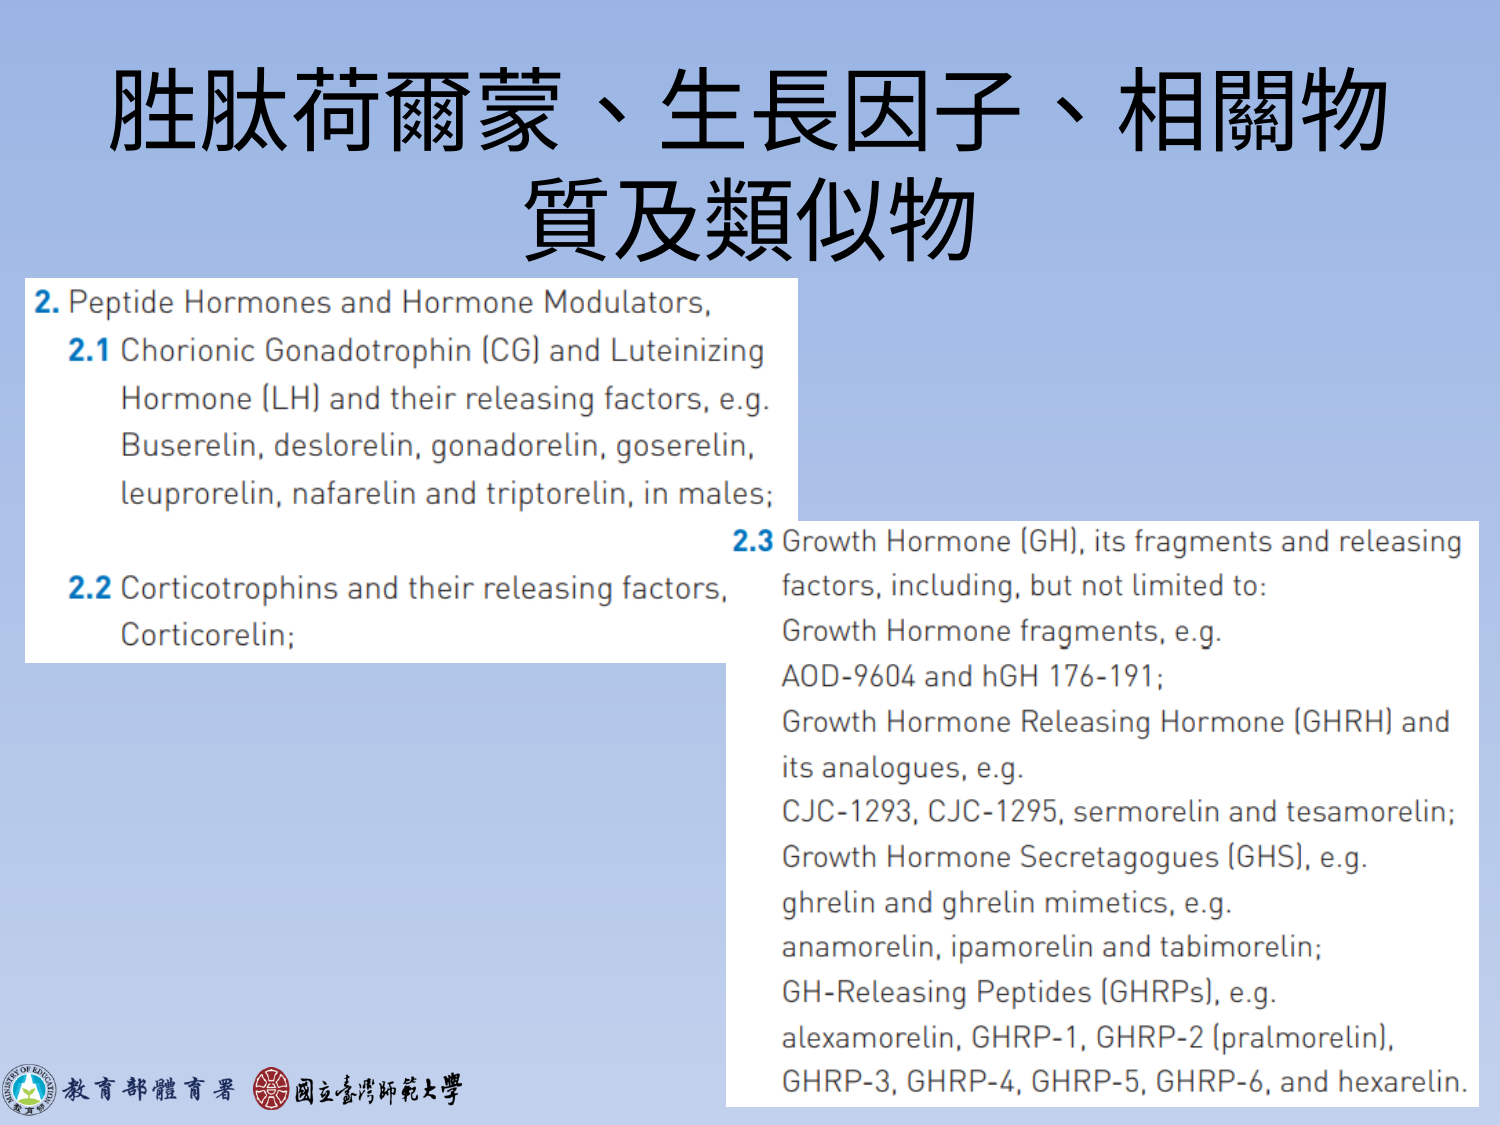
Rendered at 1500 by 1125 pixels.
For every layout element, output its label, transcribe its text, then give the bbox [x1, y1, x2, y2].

title 胜肽荷爾蒙、生長因子、相關物質及類似物 [75, 45, 1426, 233]
picture [25, 278, 1479, 1107]
